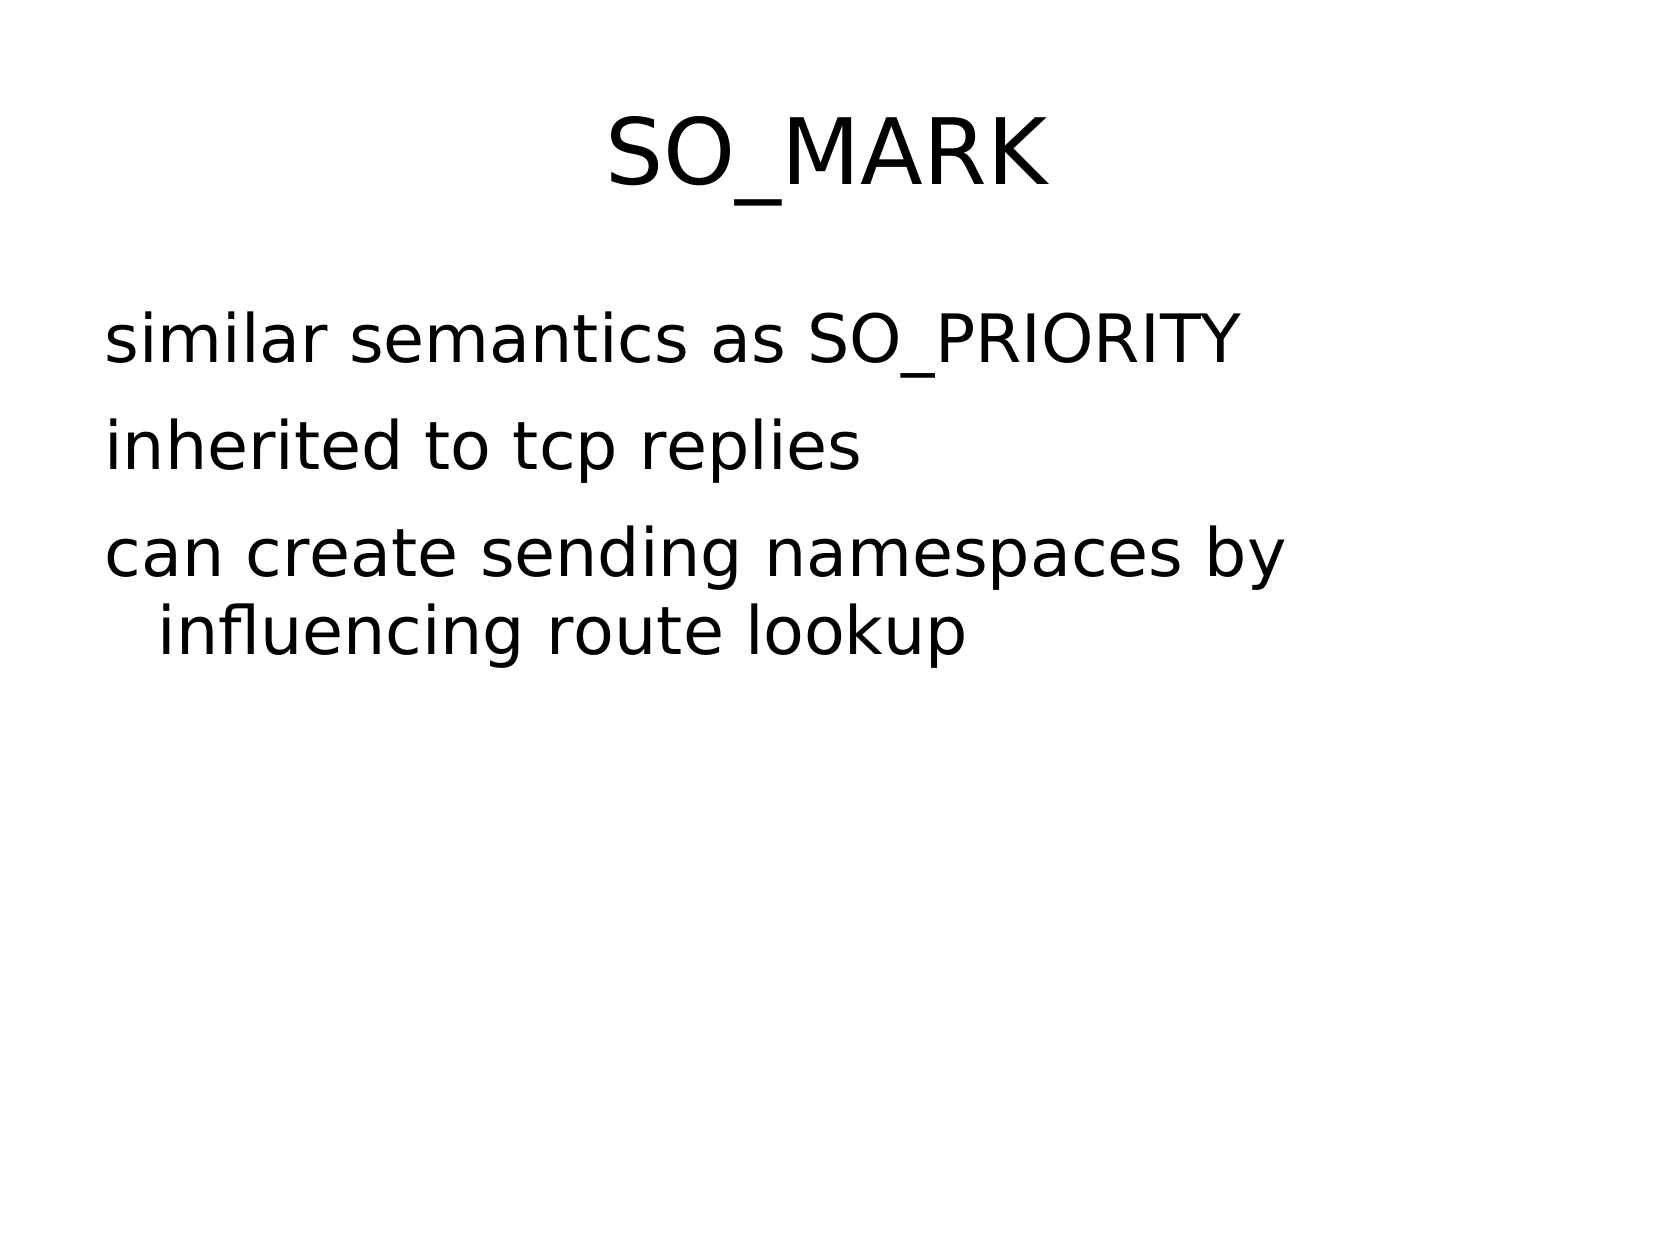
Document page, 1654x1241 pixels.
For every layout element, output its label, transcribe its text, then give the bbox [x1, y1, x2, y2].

list similar semantics as SO_PRIORITY inherited to tcp replies can create sending namespaces by influencing route lookup [86, 300, 1576, 1051]
title SO_MARK [82, 49, 1571, 257]
